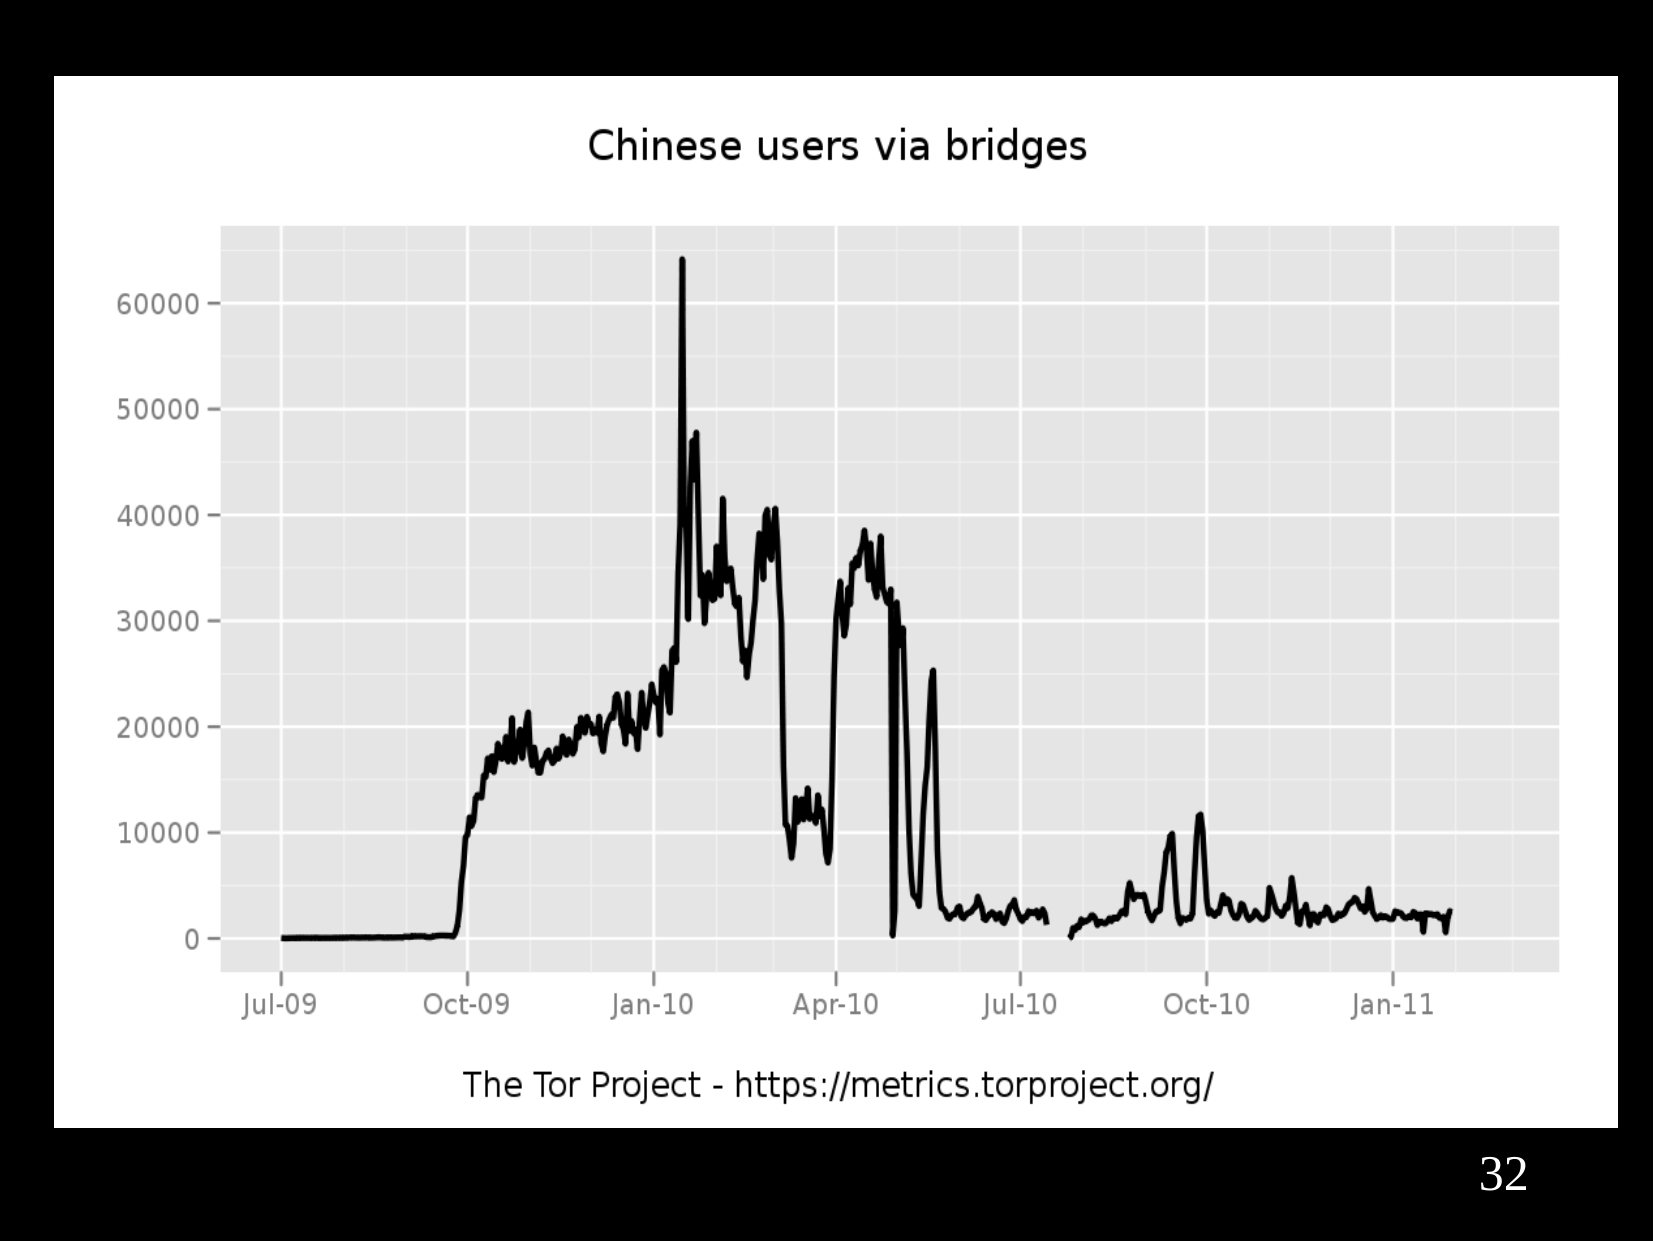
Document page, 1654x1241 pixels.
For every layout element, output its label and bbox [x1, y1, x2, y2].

picture [54, 76, 1618, 1128]
